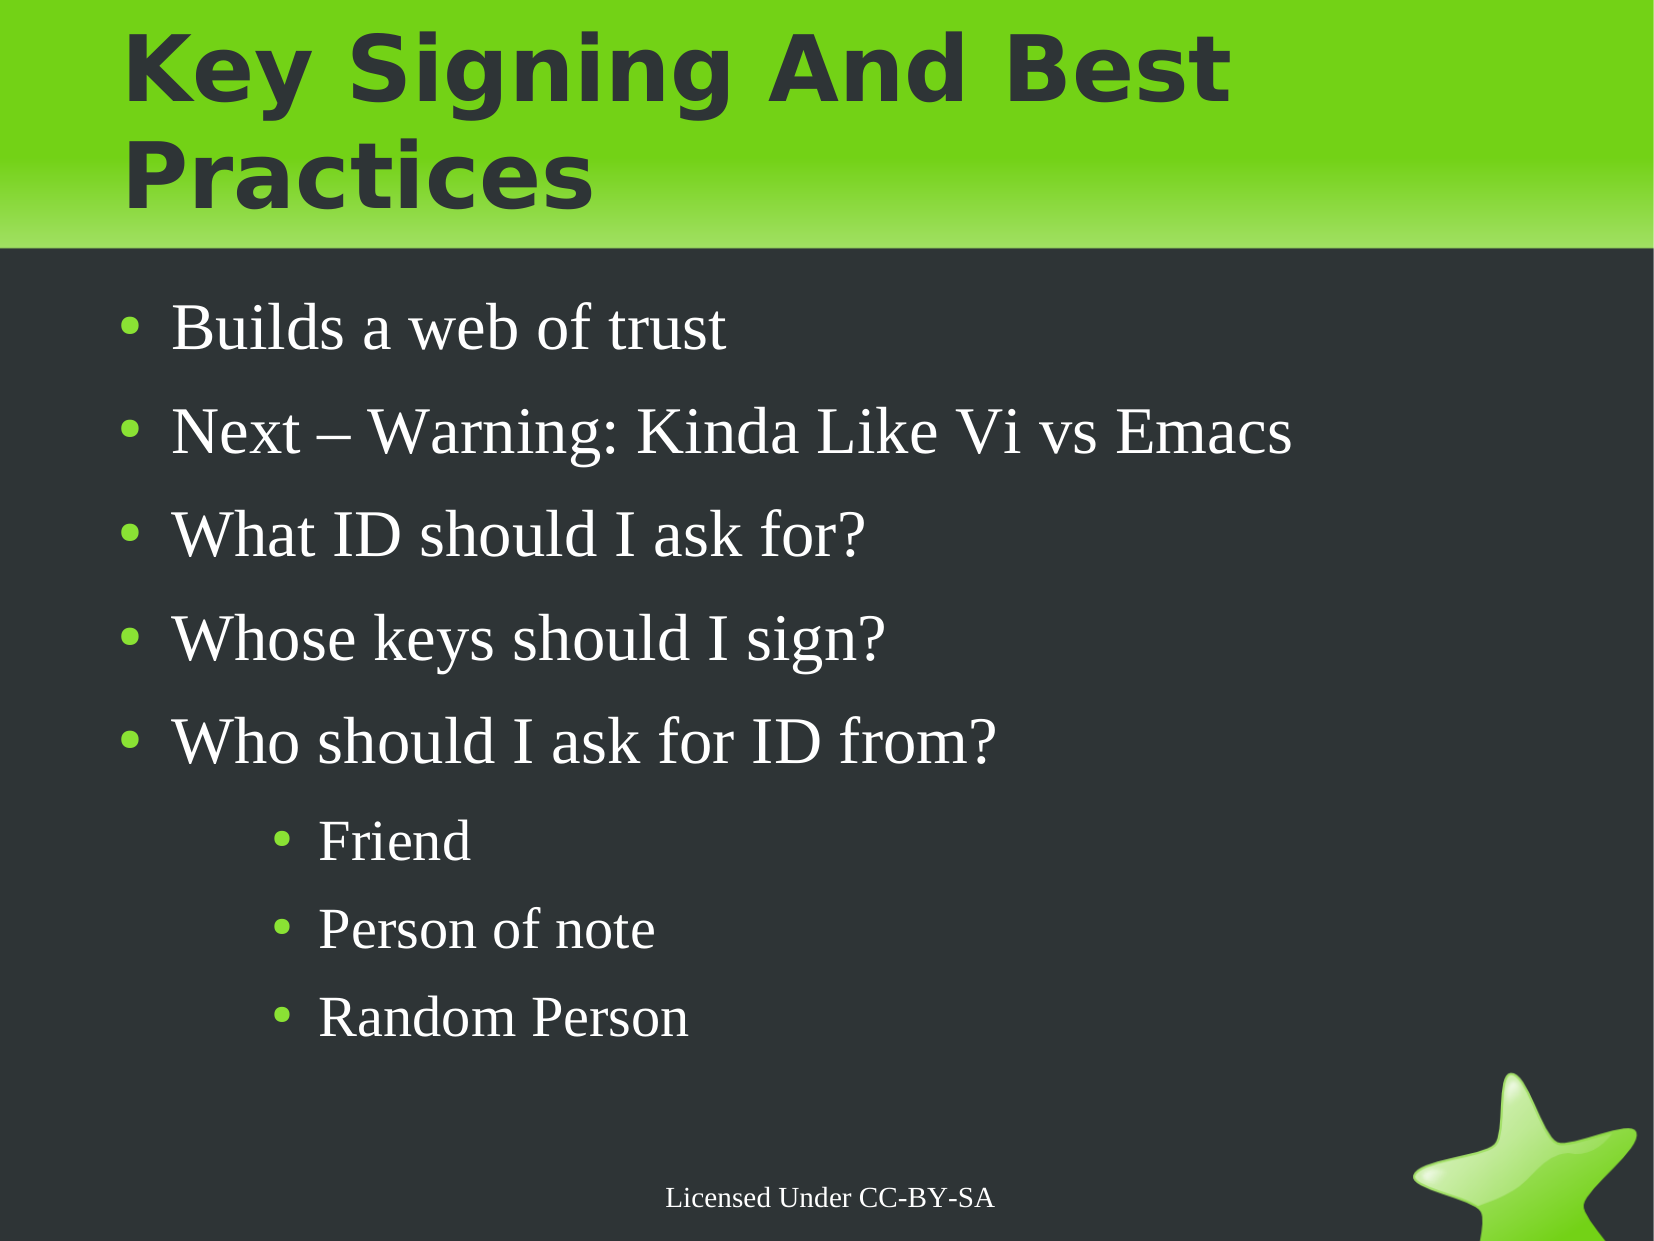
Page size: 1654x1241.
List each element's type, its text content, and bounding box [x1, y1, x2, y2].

title Key Signing And Best Practices [121, 15, 1534, 230]
list Builds a web of trust Next – Warning: Kinda Like Vi vs Emacs What ID should I ask for? Whose keys should I sign? Who should I ask for ID from? Friend Person of note Random Person [82, 290, 1571, 1101]
picture [0, 0, 1654, 1241]
